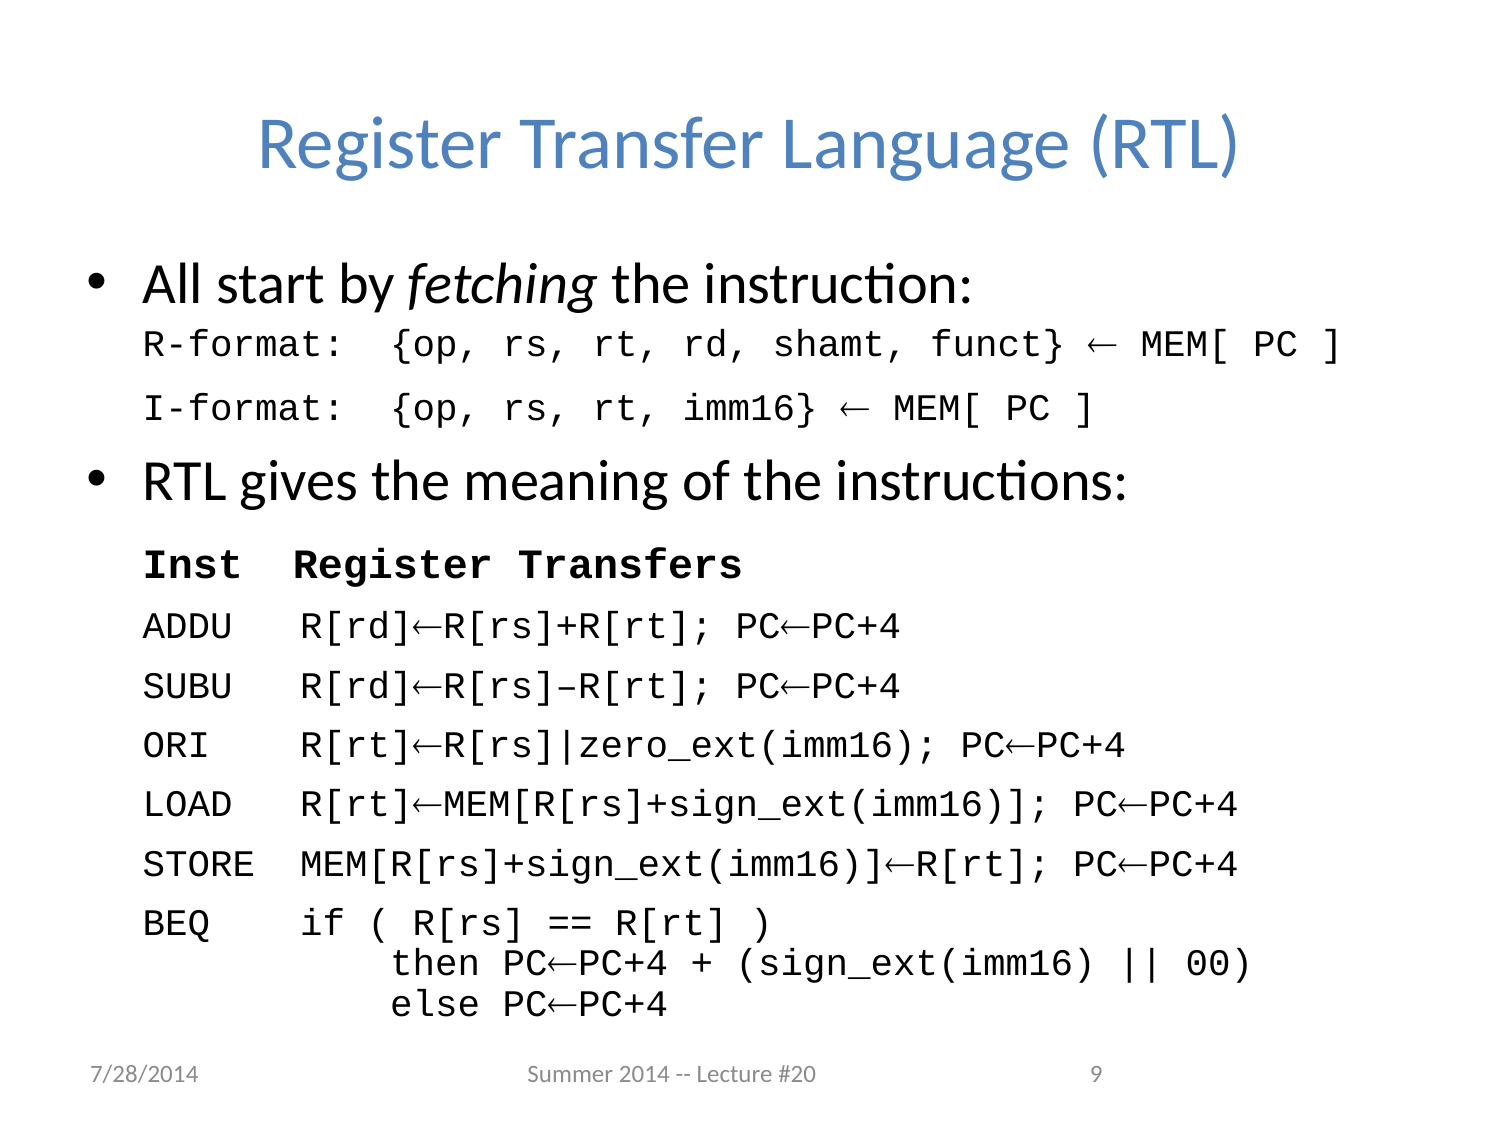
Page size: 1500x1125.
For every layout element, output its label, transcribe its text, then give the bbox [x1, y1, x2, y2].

footer Summer 2014 -- Lecture #20 [512, 1042, 988, 1103]
title Register Transfer Language (RTL) [75, 45, 1425, 223]
slide_number <number> [1074, 1042, 1425, 1103]
slide_number 7/28/2014 [75, 1042, 425, 1103]
list All start by fetching the instruction: RTL gives the meaning of the instructions: [71, 223, 1488, 556]
text_box R-format: {op, rs, rt, rd, shamt, funct}  MEM[ PC ] I-format: {op, rs, rt, imm16}  MEM[ PC ] Inst Register Transfers ADDU R[rd]R[rs]+R[rt]; PCPC+4 SUBU R[rd]R[rs]–R[rt]; PCPC+4 ORI R[rt]R[rs]|zero_ext(imm16); PCPC+4 LOAD R[rt]MEM[R[rs]+sign_ext(imm16)]; PCPC+4 STORE MEM[R[rs]+sign_ext(imm16)]R[rt]; PCPC+4 BEQ if ( R[rs] == R[rt] ) then PCPC+4 + (sign_ext(imm16) || 00) else PCPC+4 [127, 311, 1426, 1032]
